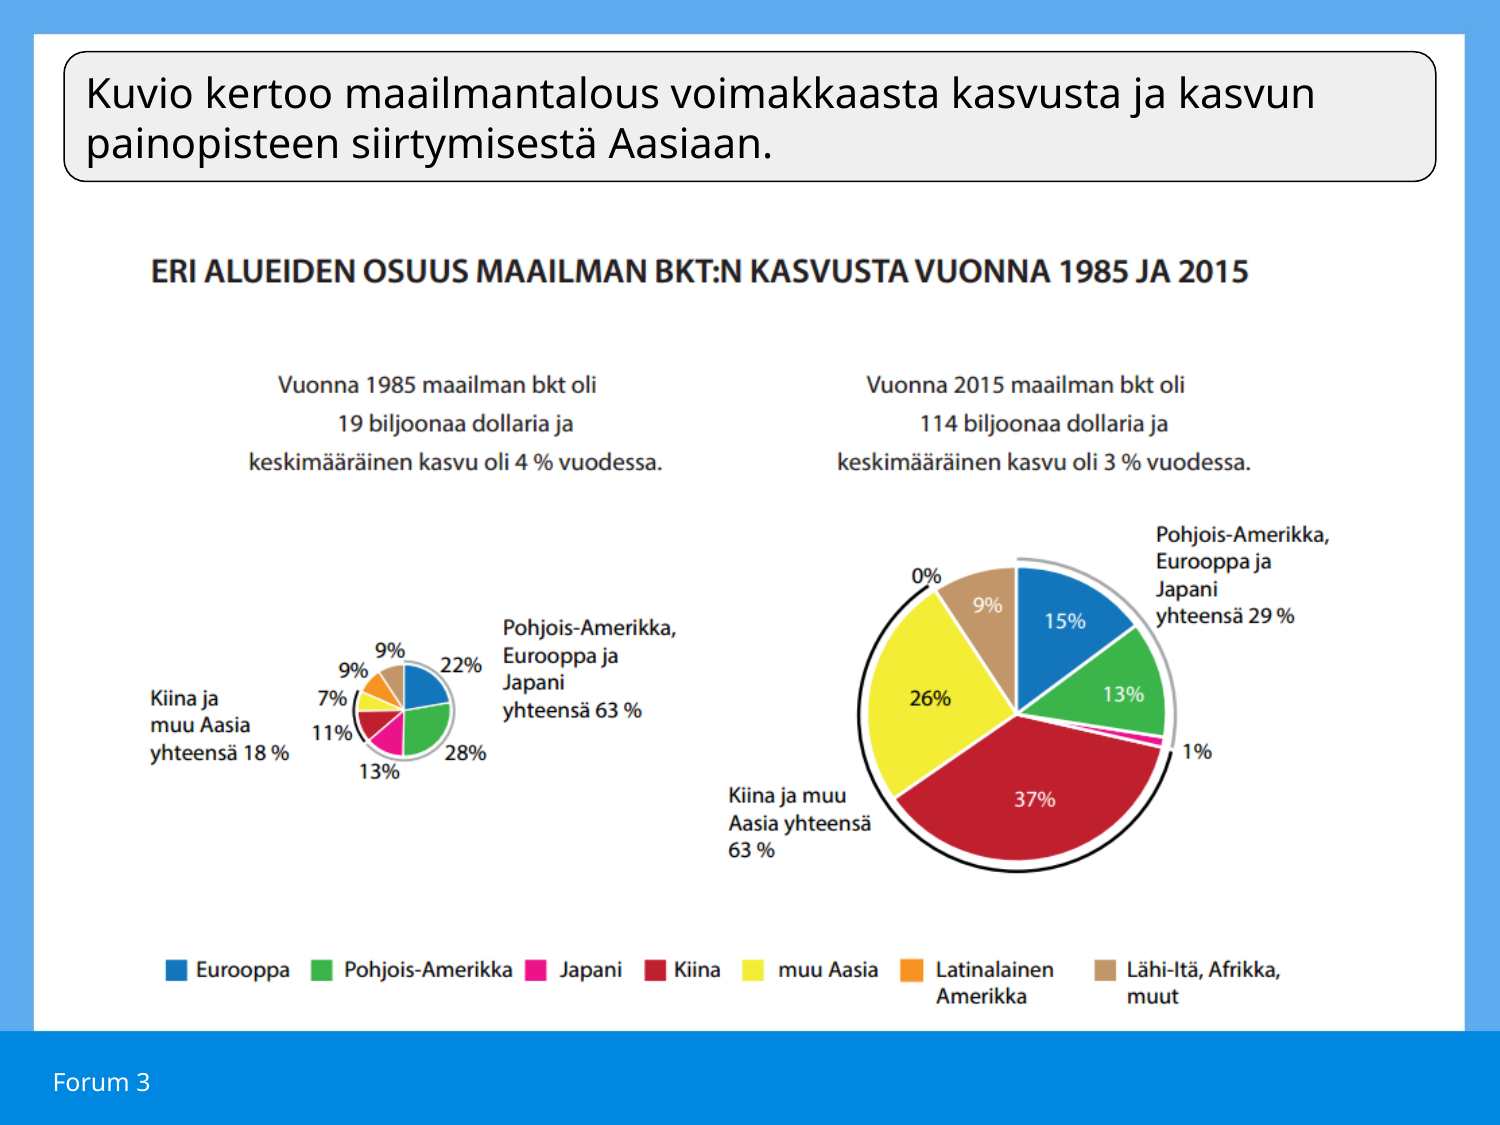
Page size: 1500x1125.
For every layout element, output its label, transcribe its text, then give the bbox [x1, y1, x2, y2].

picture [0, 0, 1500, 1125]
text_box Kuvio kertoo maailmantalous voimakkaasta kasvusta ja kasvun painopisteen siirtymisestä Aasiaan. [64, 51, 1436, 182]
